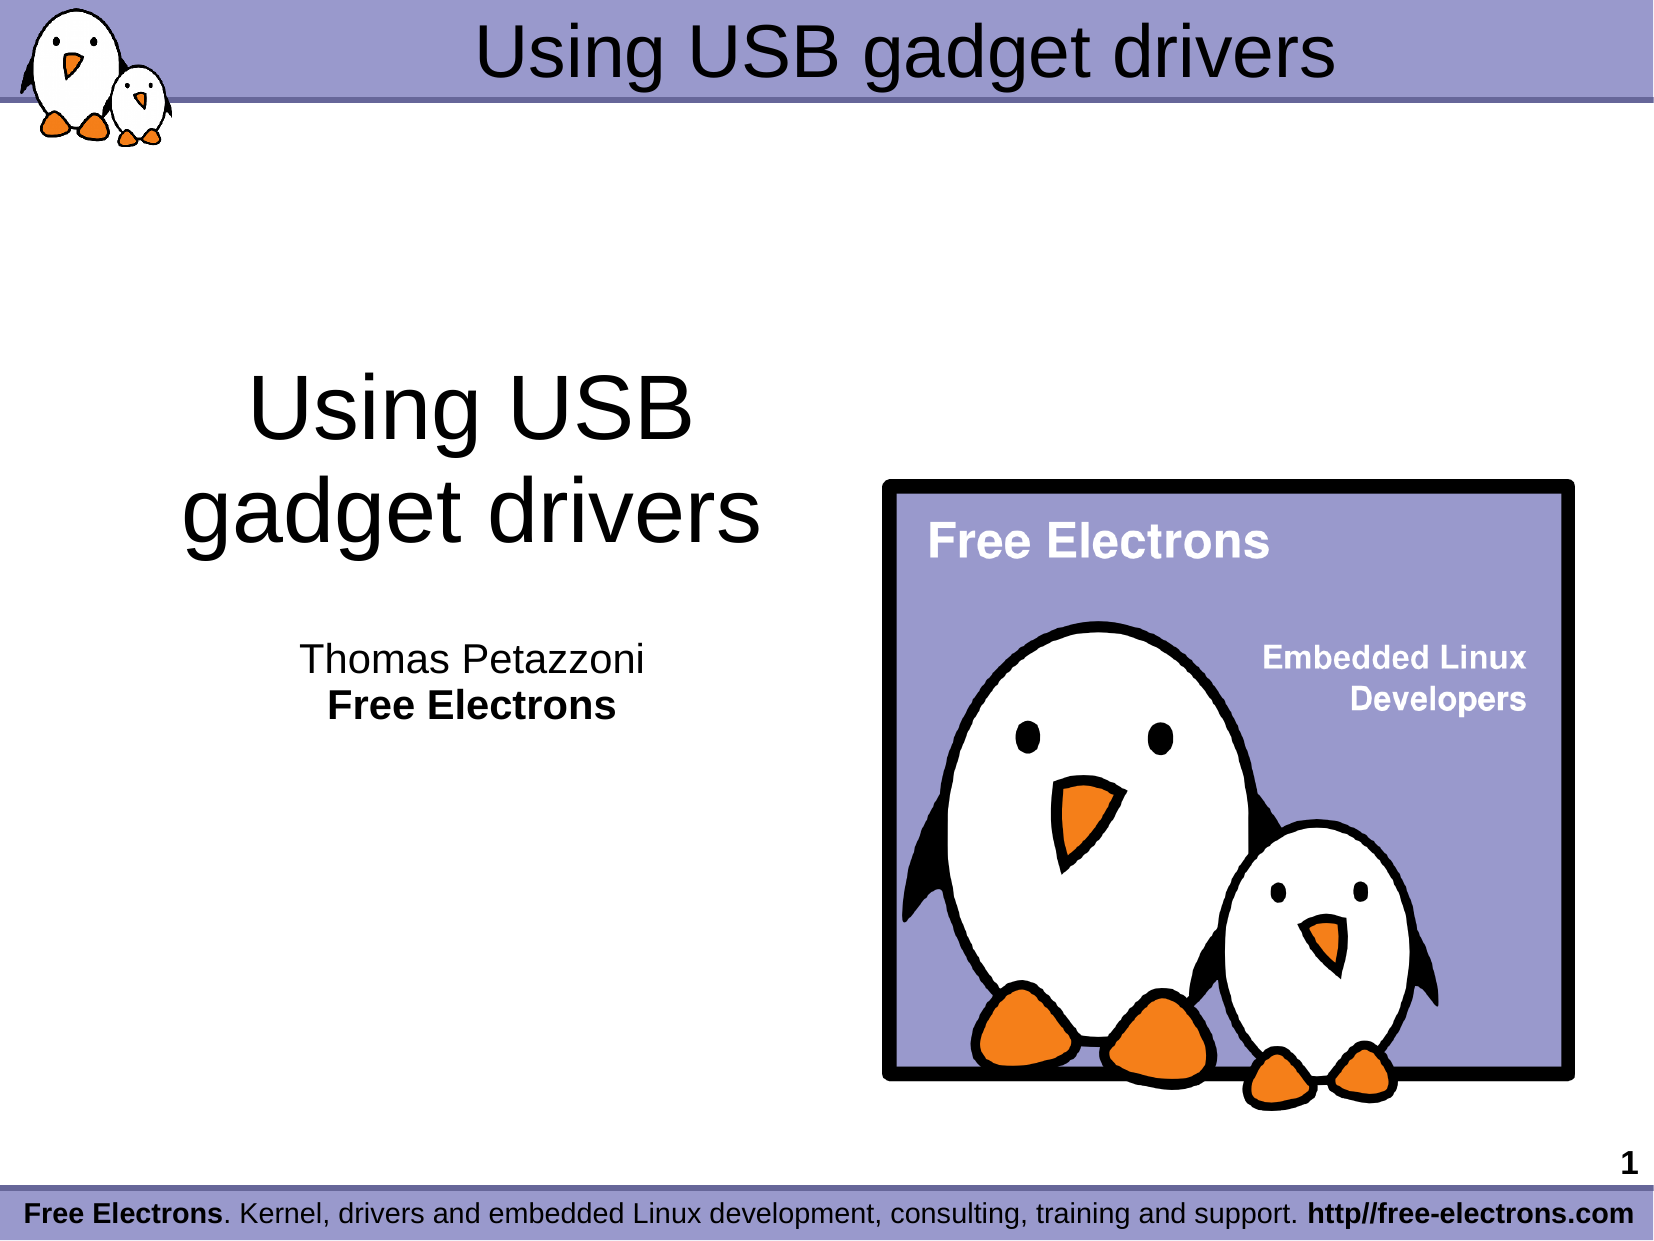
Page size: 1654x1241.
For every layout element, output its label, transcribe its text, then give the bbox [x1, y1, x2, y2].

picture [882, 479, 1575, 1111]
picture [20, 8, 172, 147]
subtitle Using USB gadget drivers Thomas Petazzoni Free Electrons [87, 184, 840, 901]
title Using USB gadget drivers [161, 4, 1651, 98]
